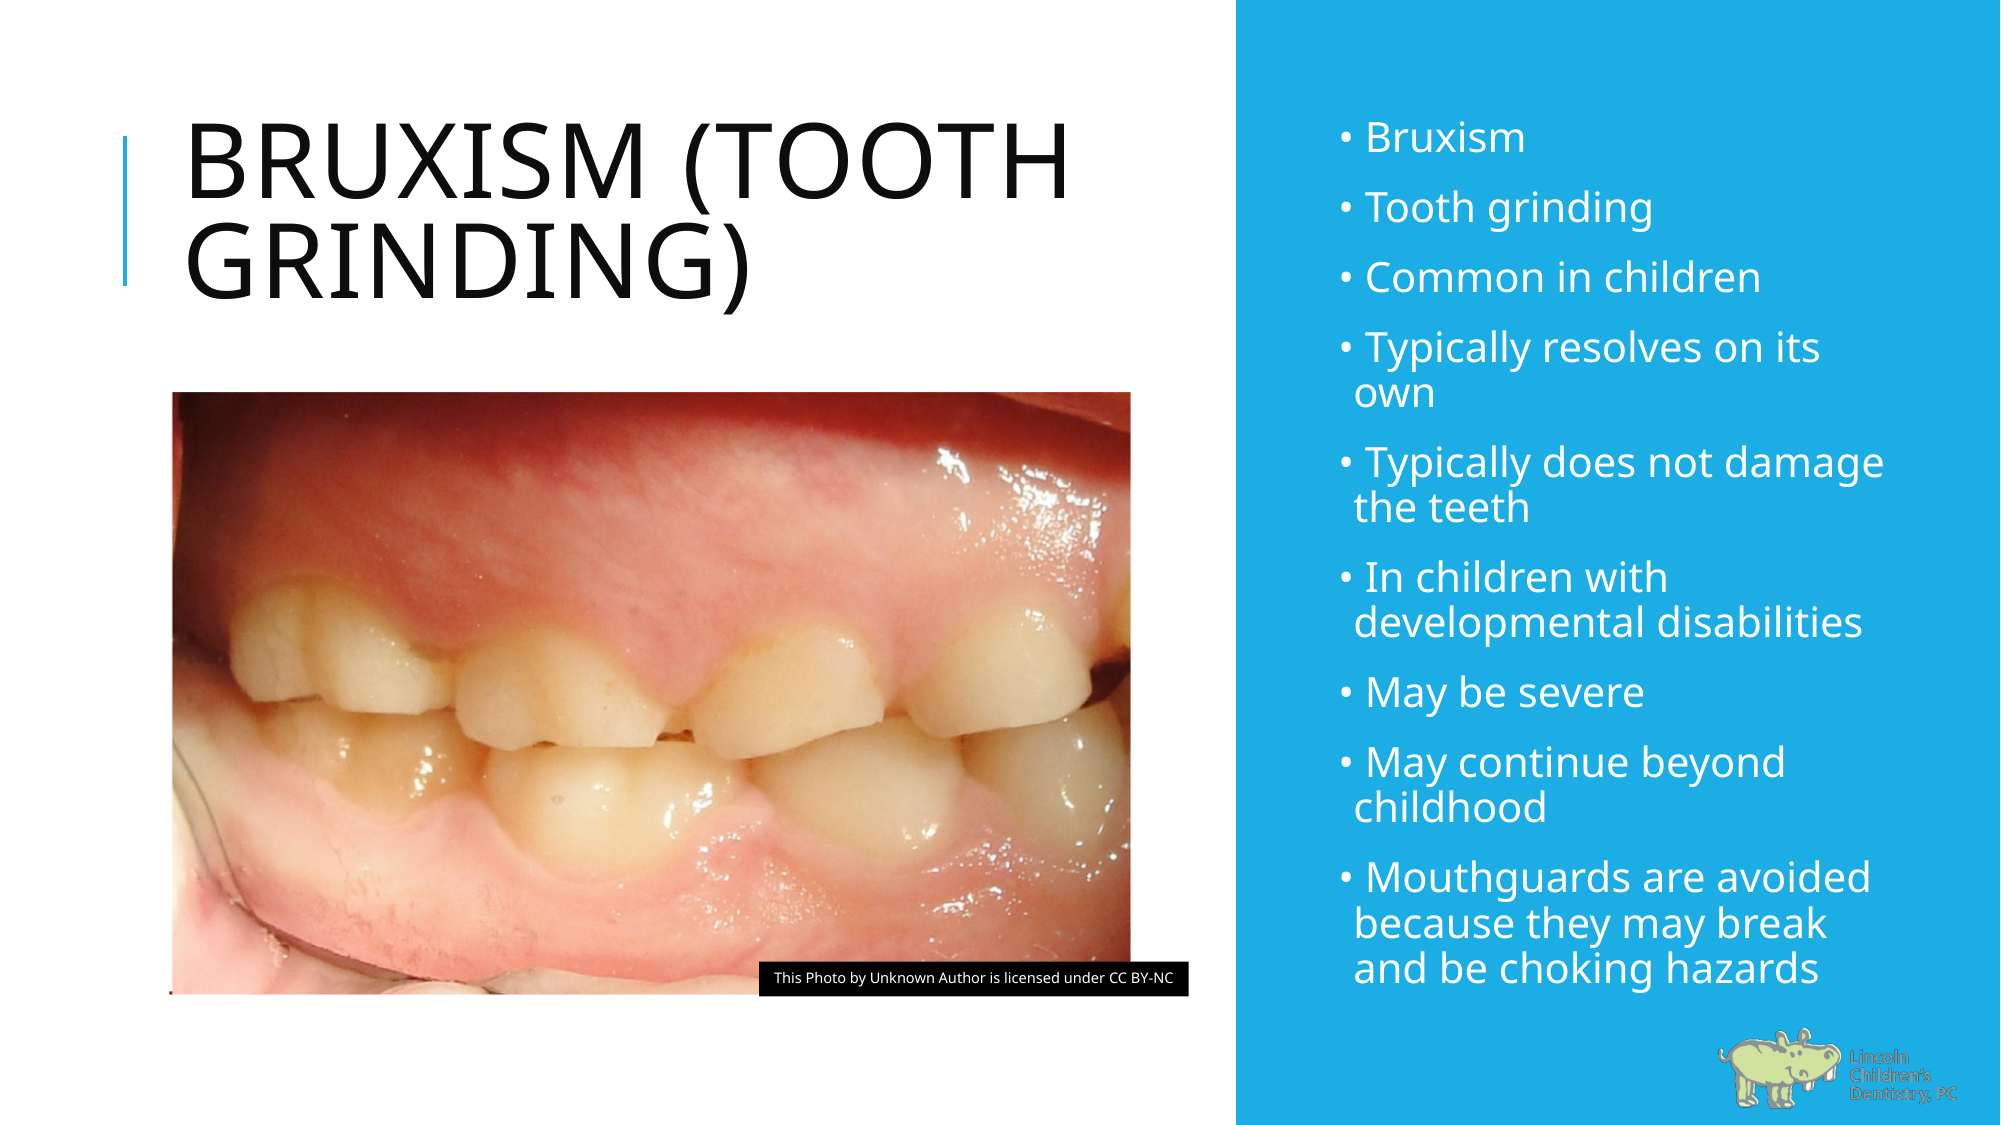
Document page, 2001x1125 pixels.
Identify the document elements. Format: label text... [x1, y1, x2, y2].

picture [168, 393, 1131, 995]
text_box [1236, 0, 2000, 1125]
list • Bruxism • Tooth grinding • Common in children • Typically resolves on its own • Typically does not damage the teeth • In children with developmental disabilities • May be severe • May continue beyond childhood • Mouthguards are avoided because they may break and be choking hazards [1315, 96, 1895, 1013]
text_box This Photo by Unknown Author is licensed under CC BY-NC [759, 961, 1131, 995]
picture [1717, 1028, 1957, 1109]
title Bruxism (tooth grinding) [168, 96, 1131, 343]
